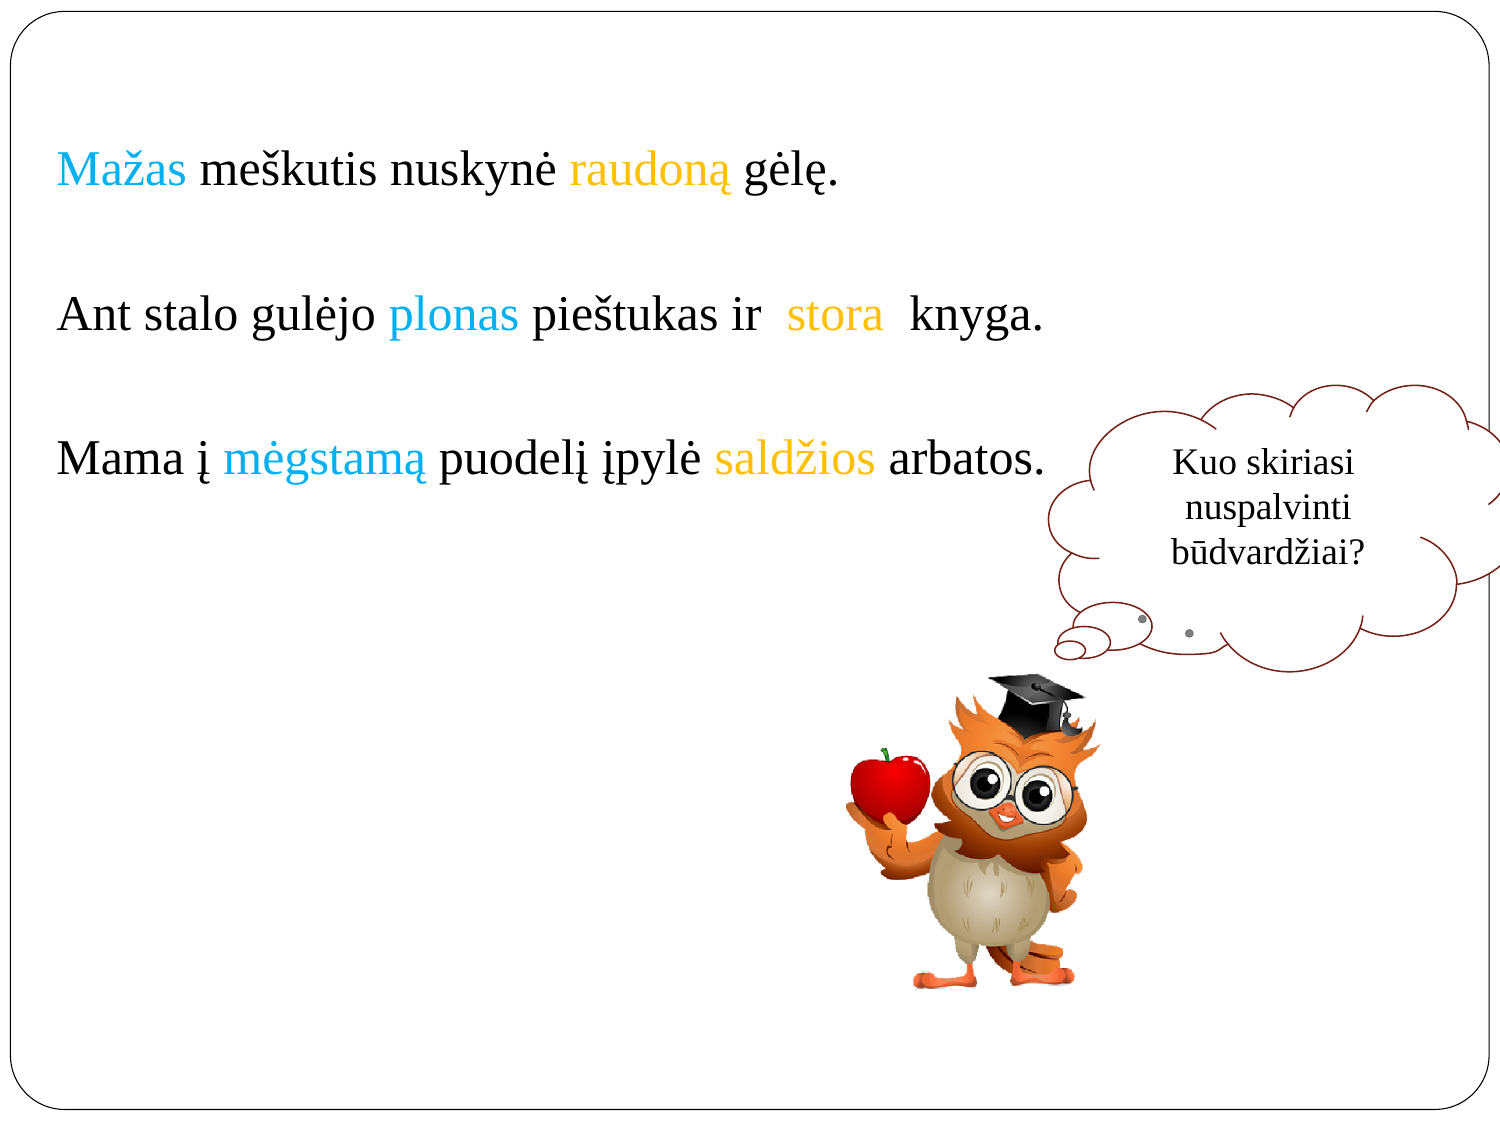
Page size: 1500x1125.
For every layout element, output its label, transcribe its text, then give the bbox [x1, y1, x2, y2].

list Mažas meškutis nuskynė raudoną gėlę. Ant stalo gulėjo plonas pieštukas ir stora knyga. Mama į mėgstamą puodelį įpylė saldžios arbatos. [41, 56, 1081, 799]
picture [815, 671, 1139, 995]
text_box [1185, 629, 1194, 638]
text_box Kuo skiriasi nuspalvinti būdvardžiai? [1048, 385, 1500, 672]
text_box [1138, 615, 1147, 623]
